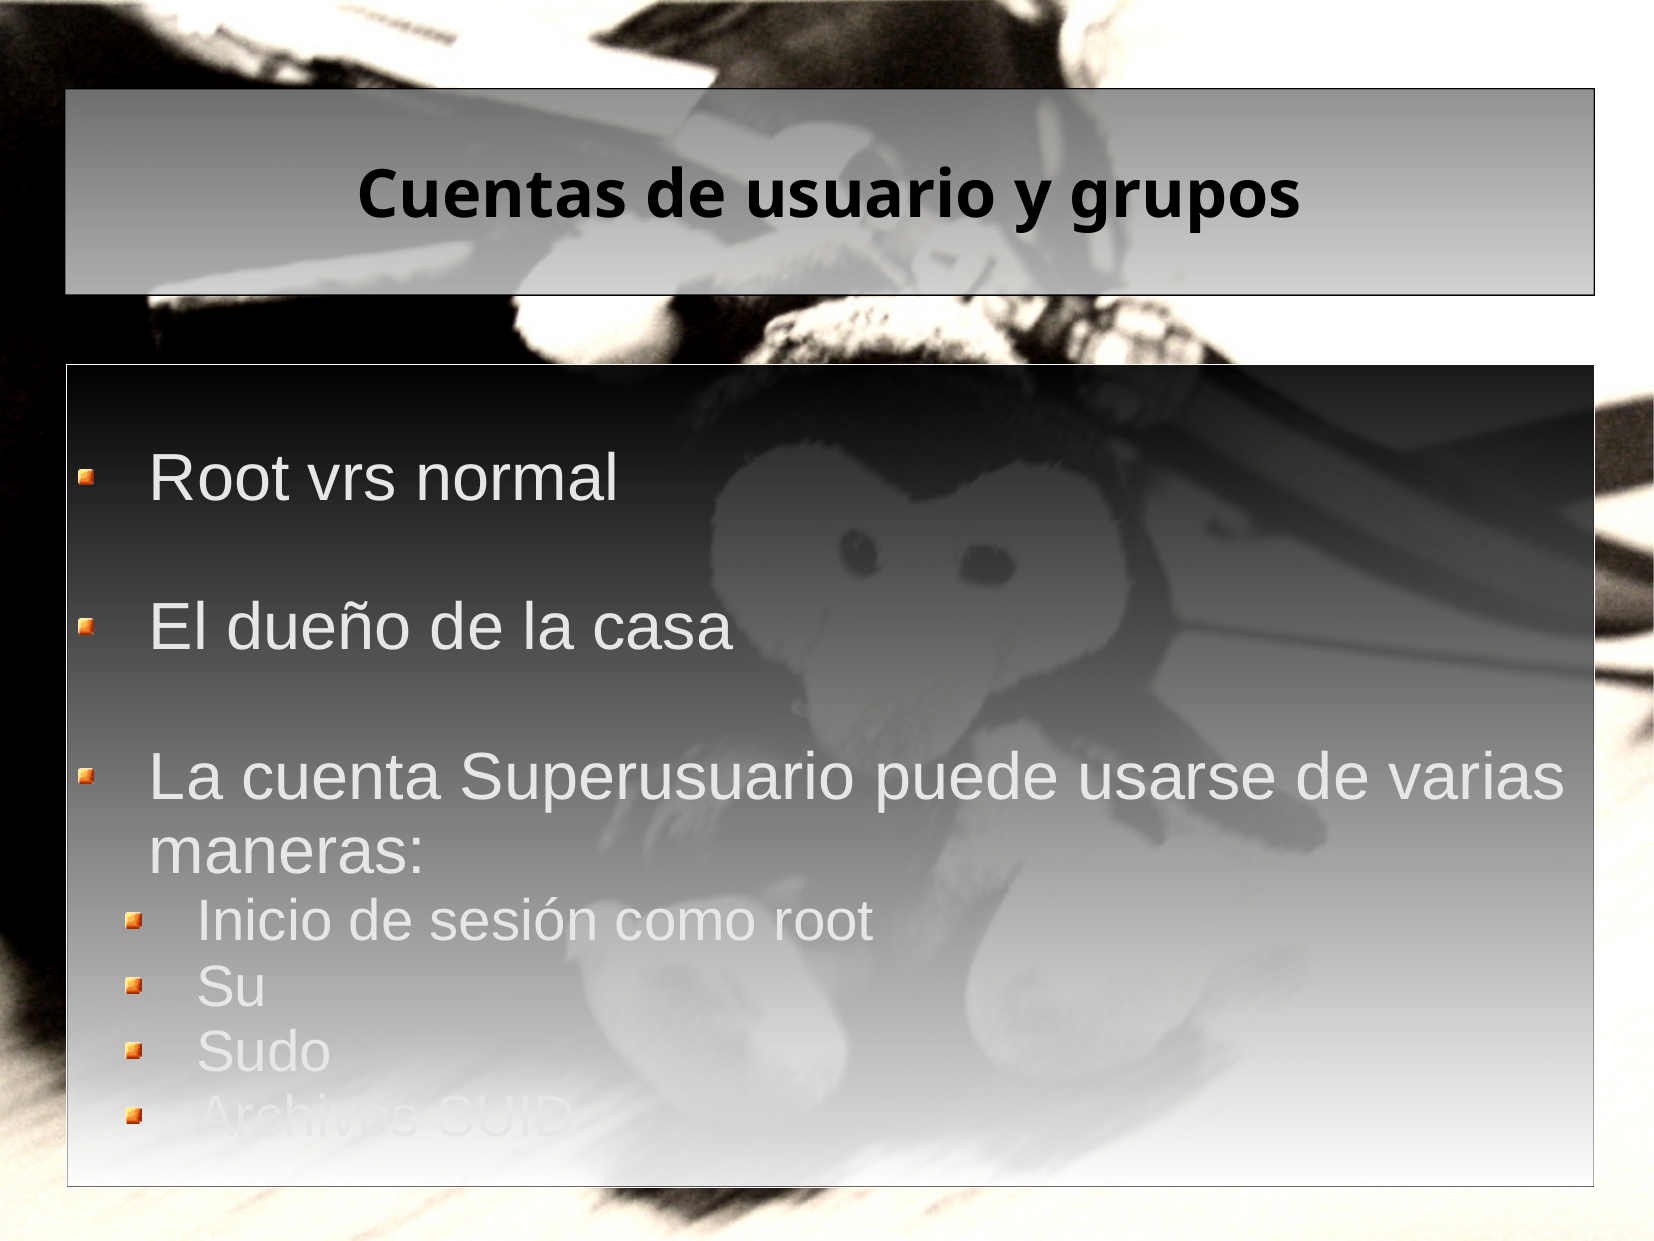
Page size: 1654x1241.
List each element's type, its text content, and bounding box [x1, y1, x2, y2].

picture [0, 0, 1654, 1241]
title Cuentas de usuario y grupos [64, 88, 1595, 296]
list Root vrs normal El dueño de la casa La cuenta Superusuario puede usarse de varias maneras: Inicio de sesión como root Su Sudo Archivos SUID [66, 364, 1595, 1188]
